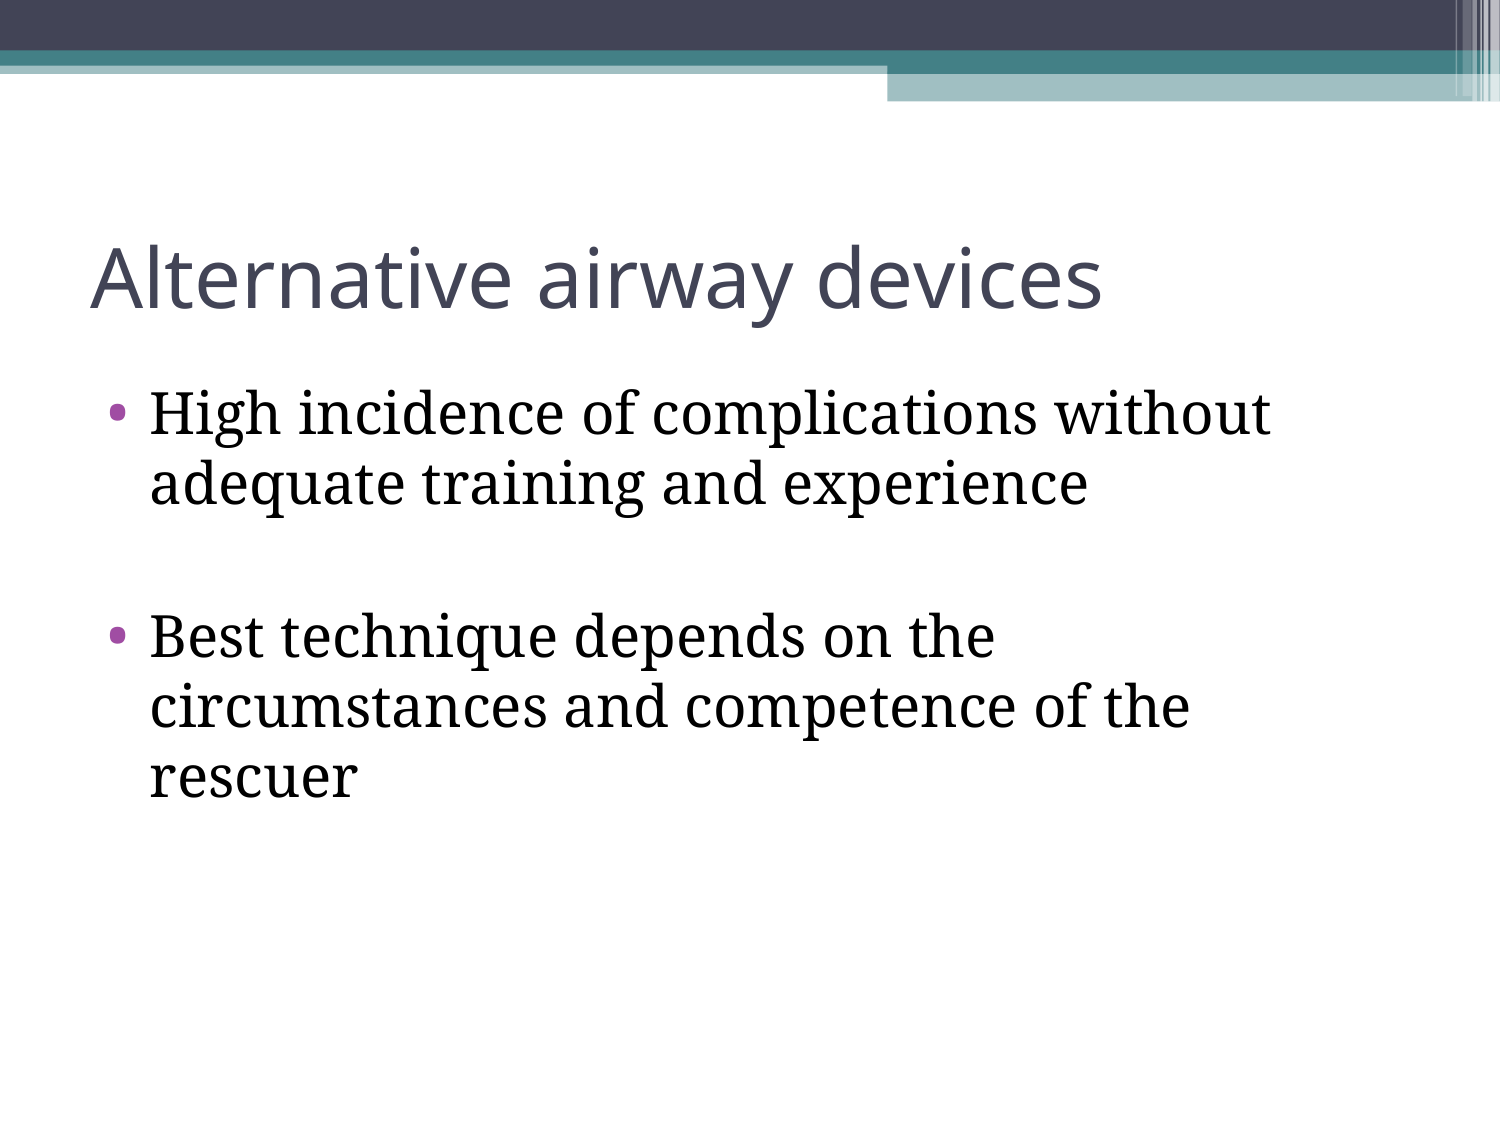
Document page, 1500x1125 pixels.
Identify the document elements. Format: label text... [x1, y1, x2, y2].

text_box Alternative airway devices [75, 187, 1426, 363]
text_box High incidence of complications without adequate training and experience Best technique depends on the circumstances and competence of the rescuer [75, 369, 1426, 821]
